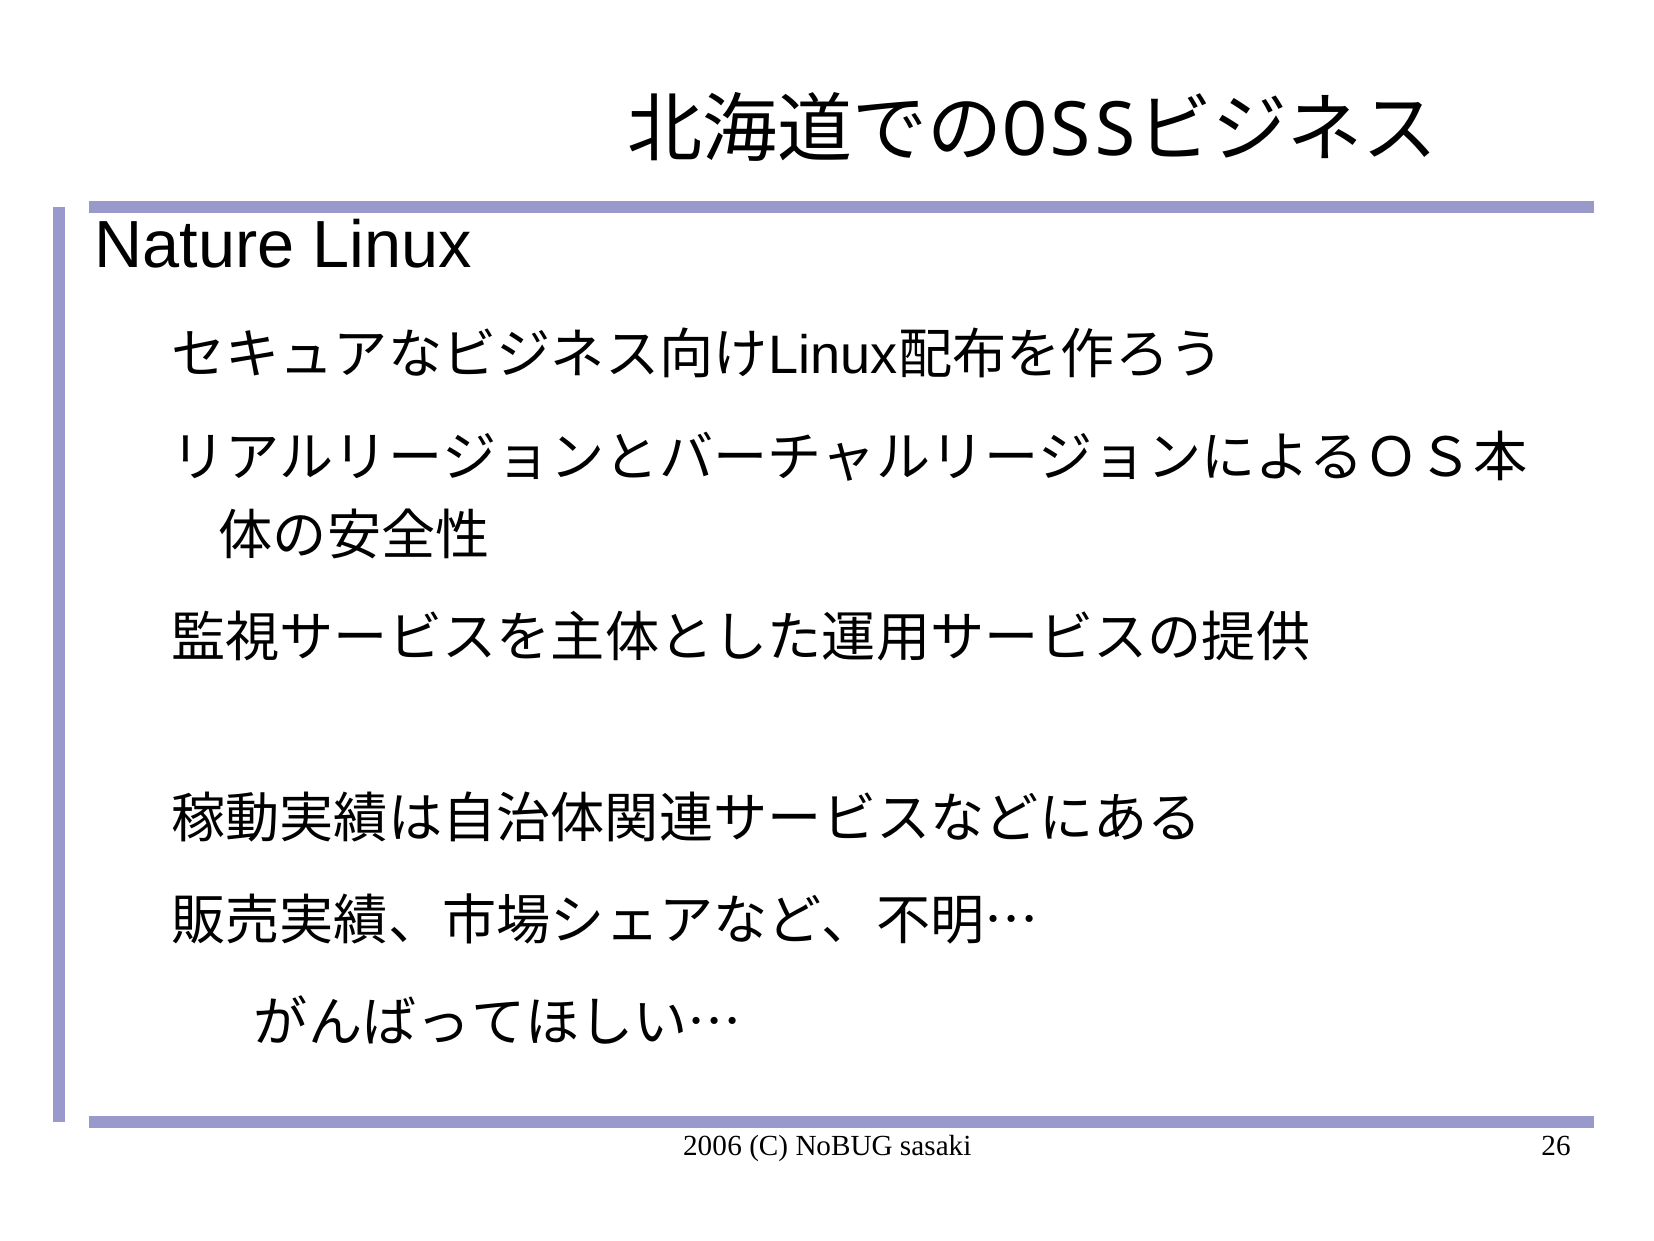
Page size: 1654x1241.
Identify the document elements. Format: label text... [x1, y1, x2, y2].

list Nature Linux セキュアなビジネス向けLinux配布を作ろう リアルリージョンとバーチャルリージョンによるＯＳ本体の安全性 監視サービスを主体とした運用サービスの提供 稼動実績は自治体関連サービスなどにある 販売実績、市場シェアなど、不明… がんばってほしい… [76, 206, 1565, 1123]
title 北海道でのOSSビジネス [501, 59, 1563, 187]
